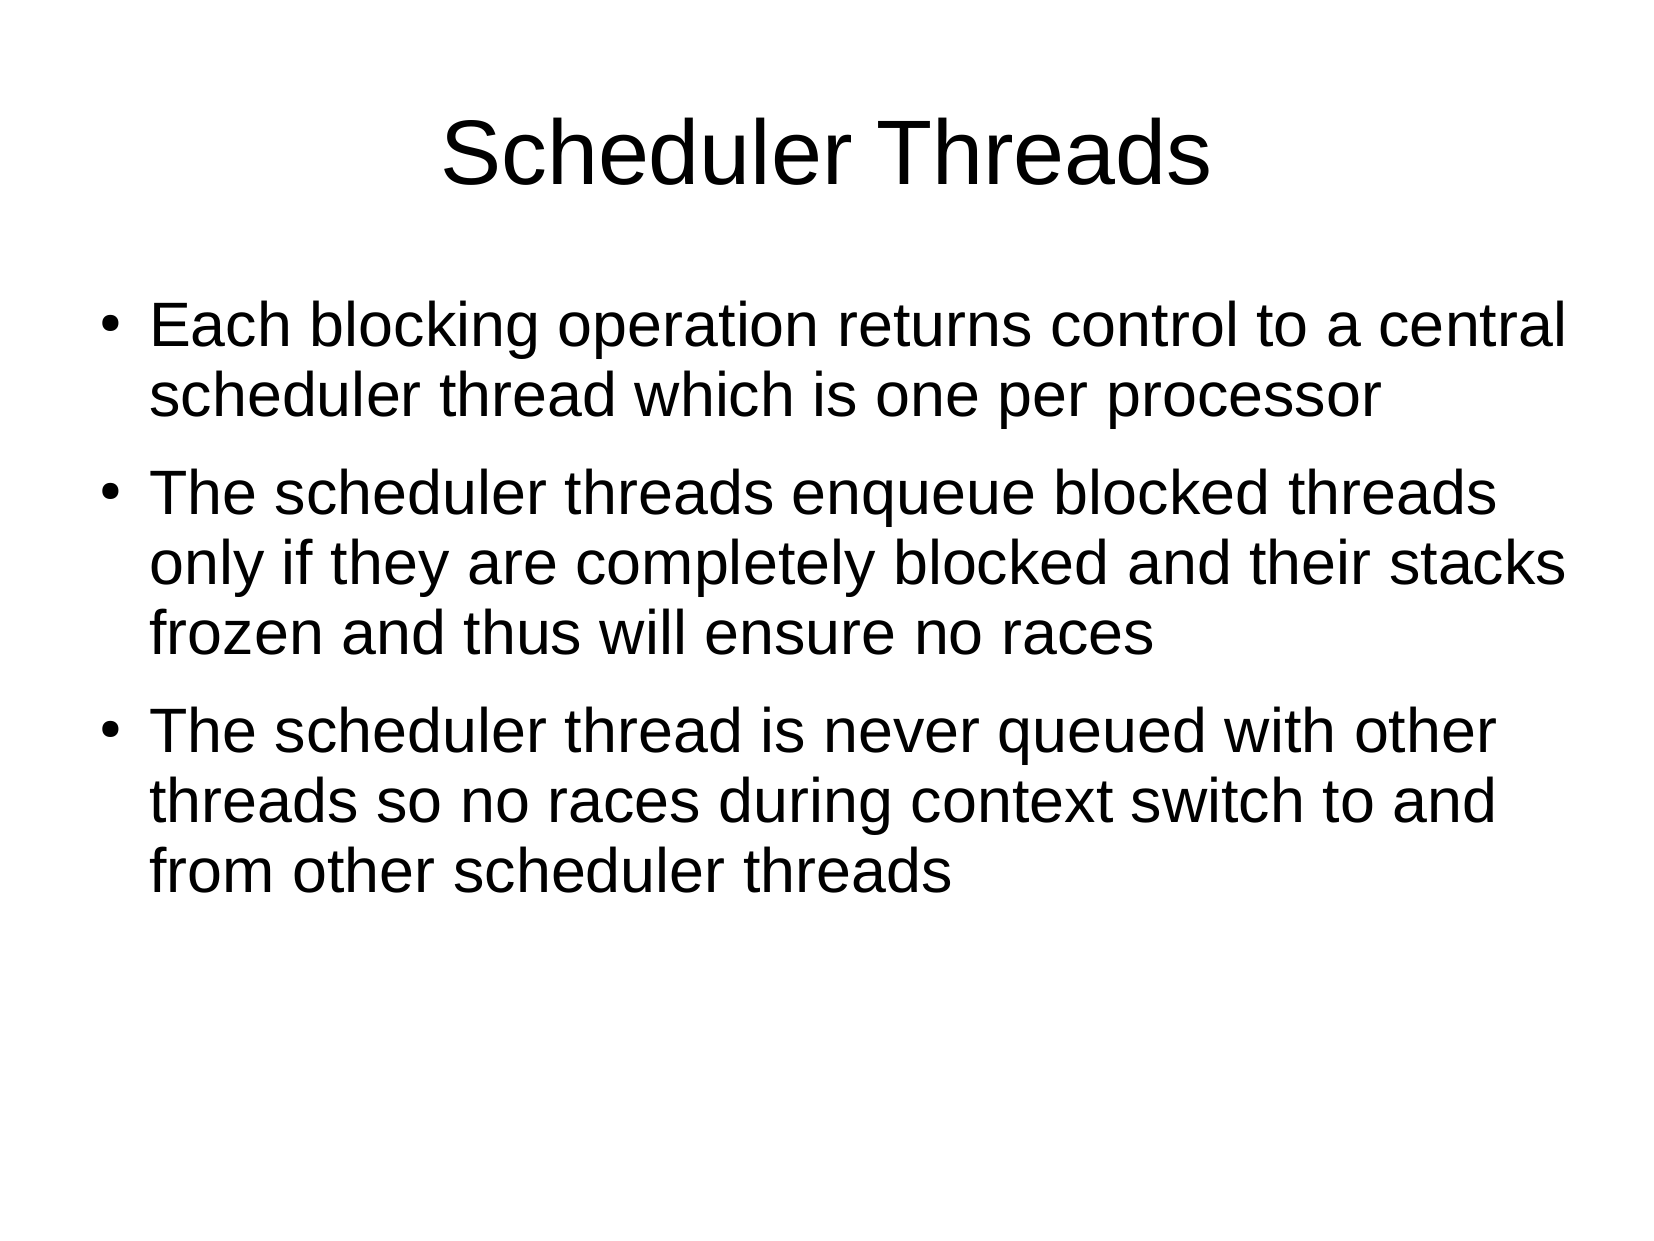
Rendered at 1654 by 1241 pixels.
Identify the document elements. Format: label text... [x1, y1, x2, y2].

title Scheduler Threads [82, 49, 1571, 257]
list Each blocking operation returns control to a central scheduler thread which is one per processor The scheduler threads enqueue blocked threads only if they are completely blocked and their stacks frozen and thus will ensure no races The scheduler thread is never queued with other threads so no races during context switch to and from other scheduler threads [82, 290, 1571, 1010]
